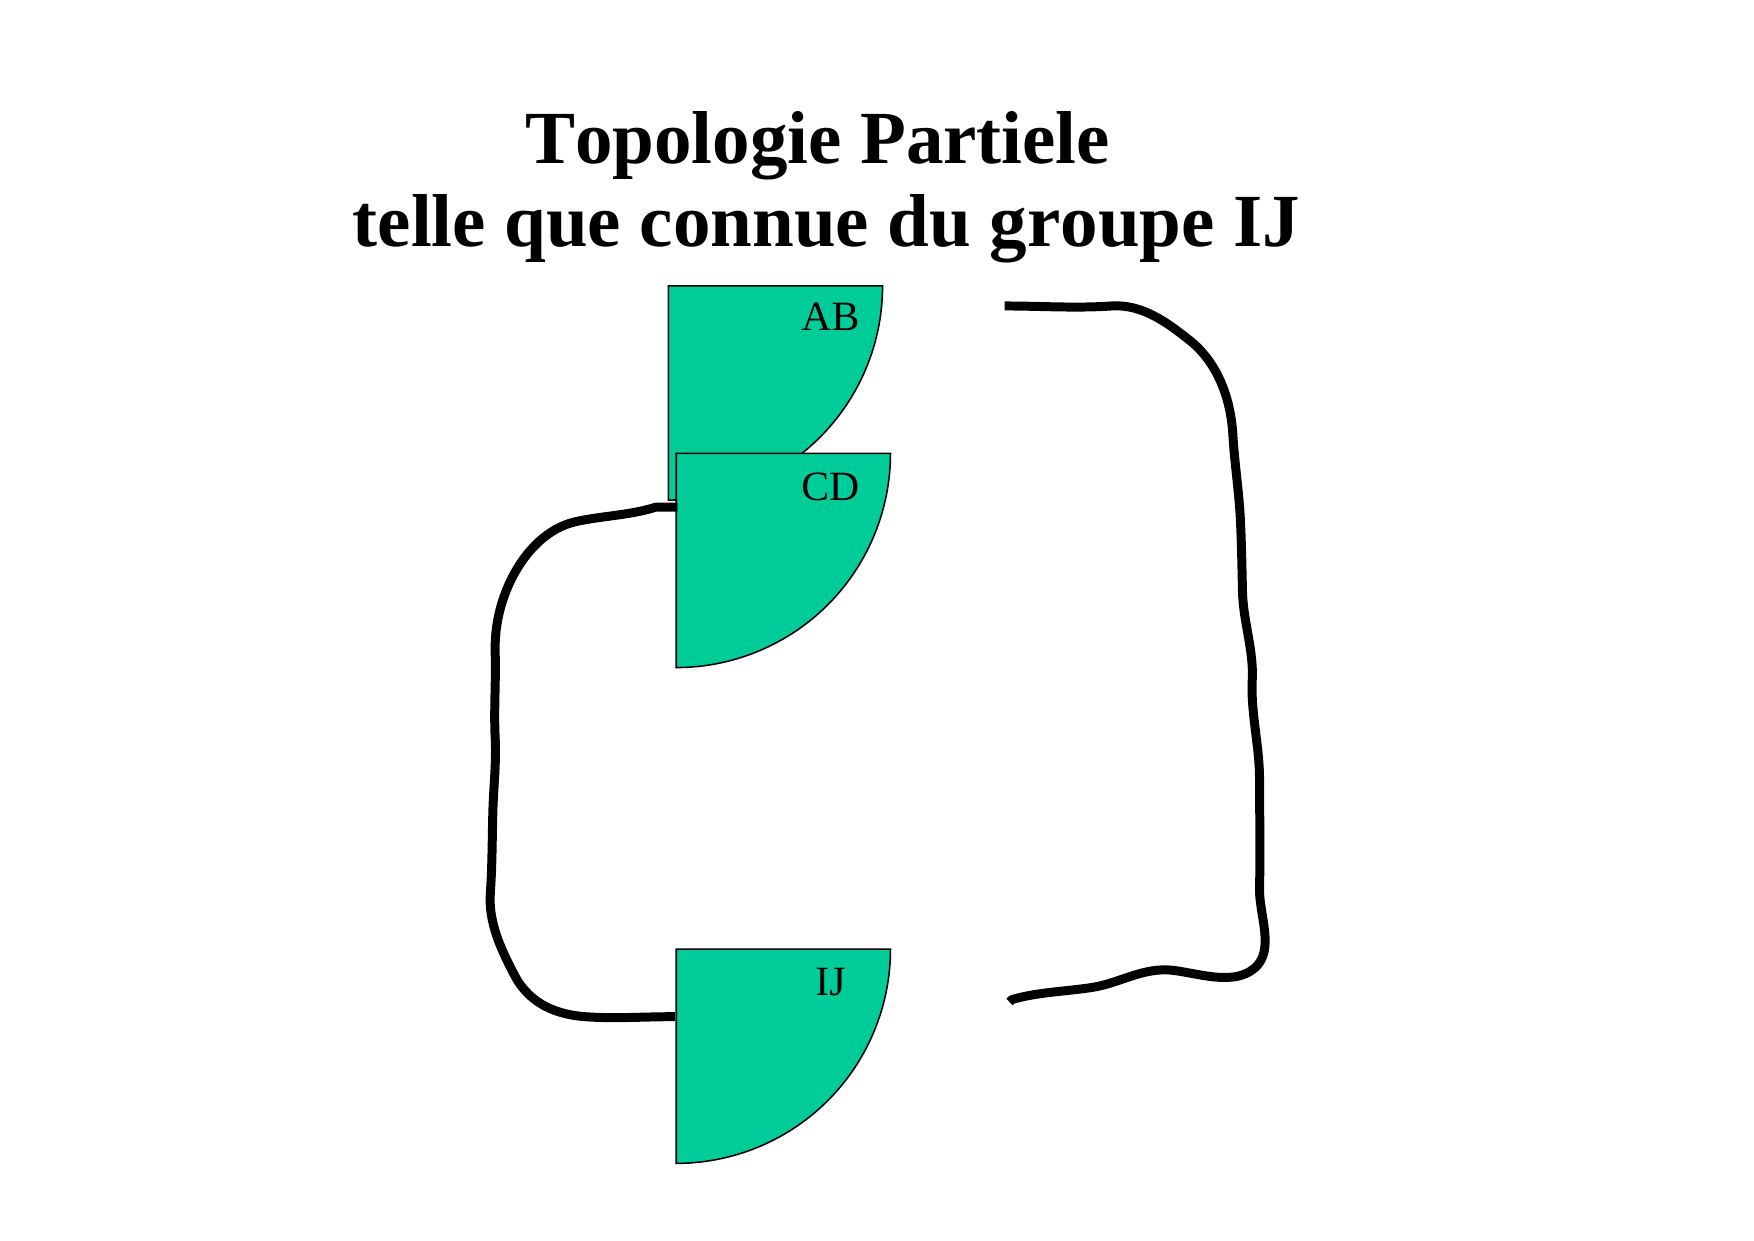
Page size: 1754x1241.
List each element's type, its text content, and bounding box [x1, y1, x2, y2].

text_box Topologie Partiele telle que connue du groupe IJ [123, 88, 1530, 271]
text_box CD [776, 455, 885, 518]
text_box AB [776, 285, 885, 348]
text_box IJ [776, 950, 885, 1012]
